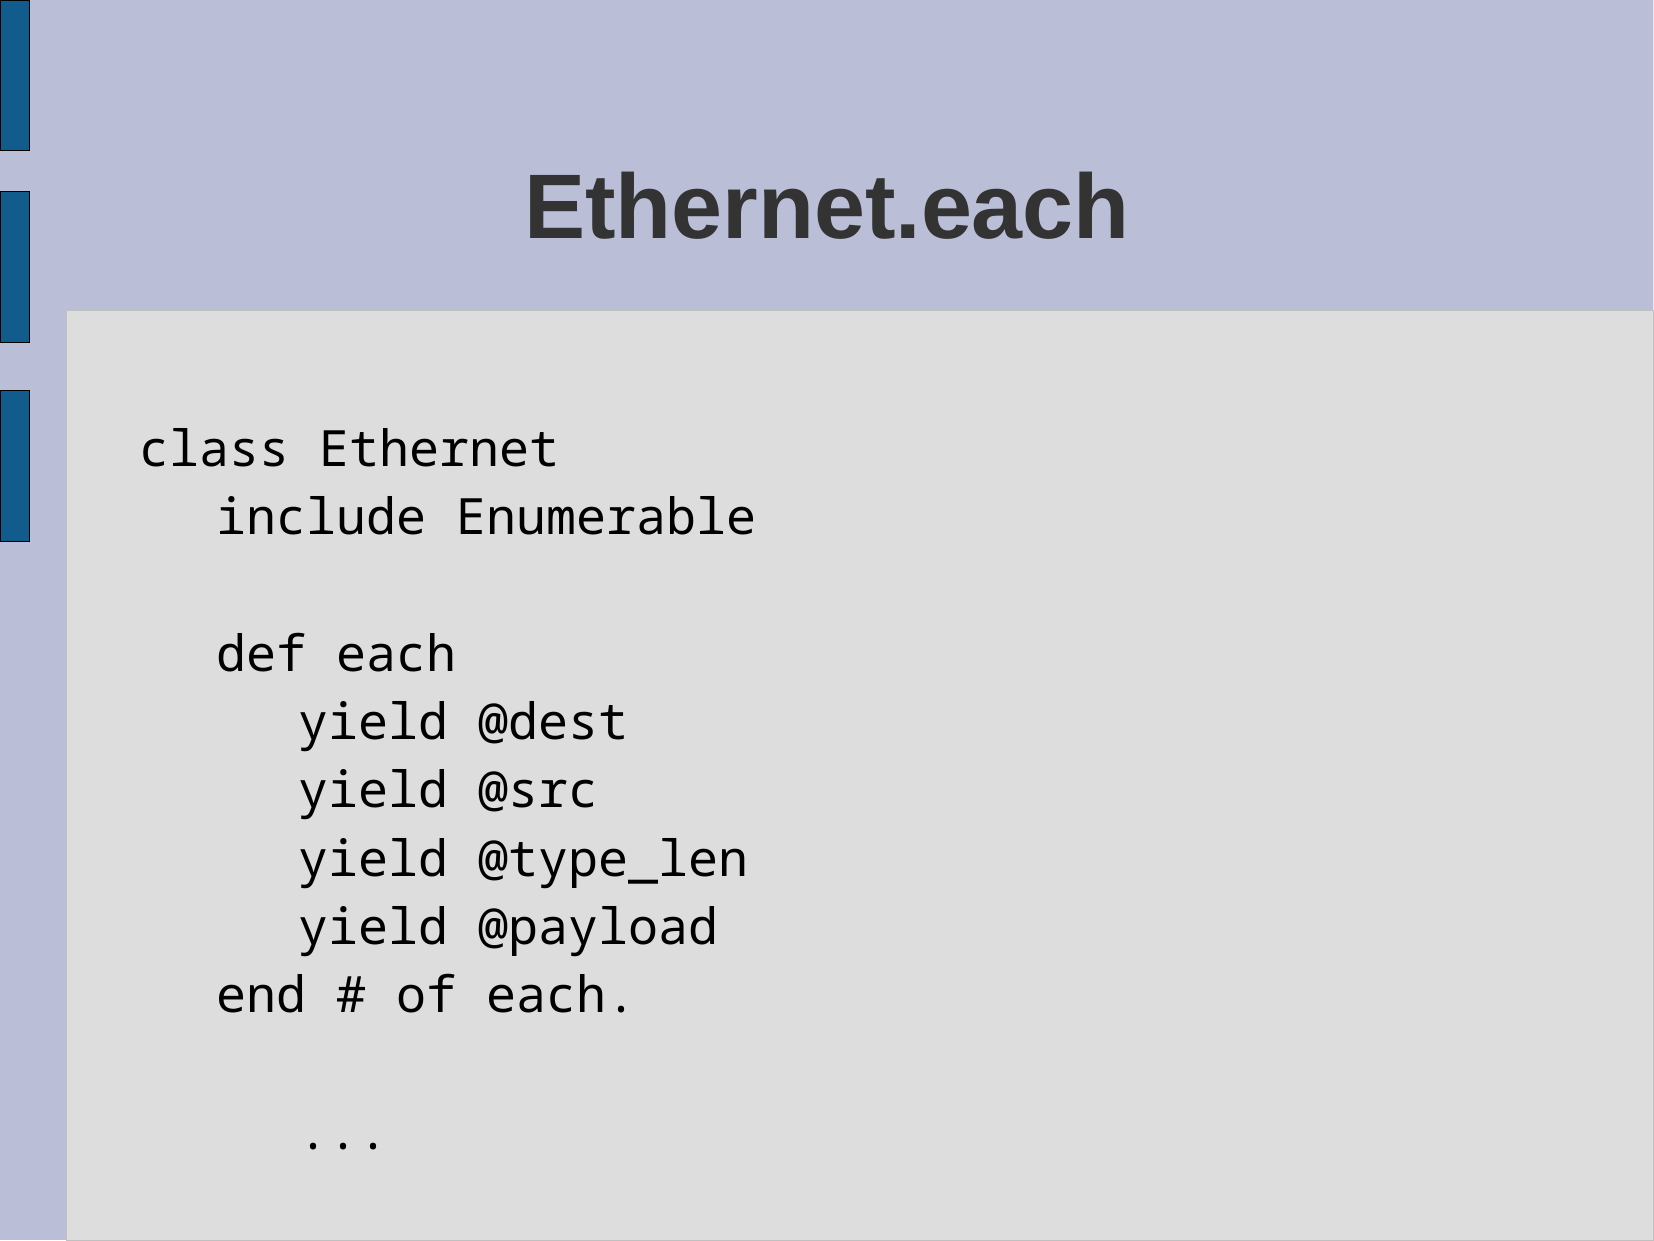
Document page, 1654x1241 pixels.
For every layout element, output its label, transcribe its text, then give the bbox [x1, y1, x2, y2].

list class Ethernet include Enumerable def each yield @dest yield @src yield @type_len yield @payload end # of each. ... end # of Ethernet. [121, 344, 1534, 1157]
title Ethernet.each [121, 102, 1534, 311]
